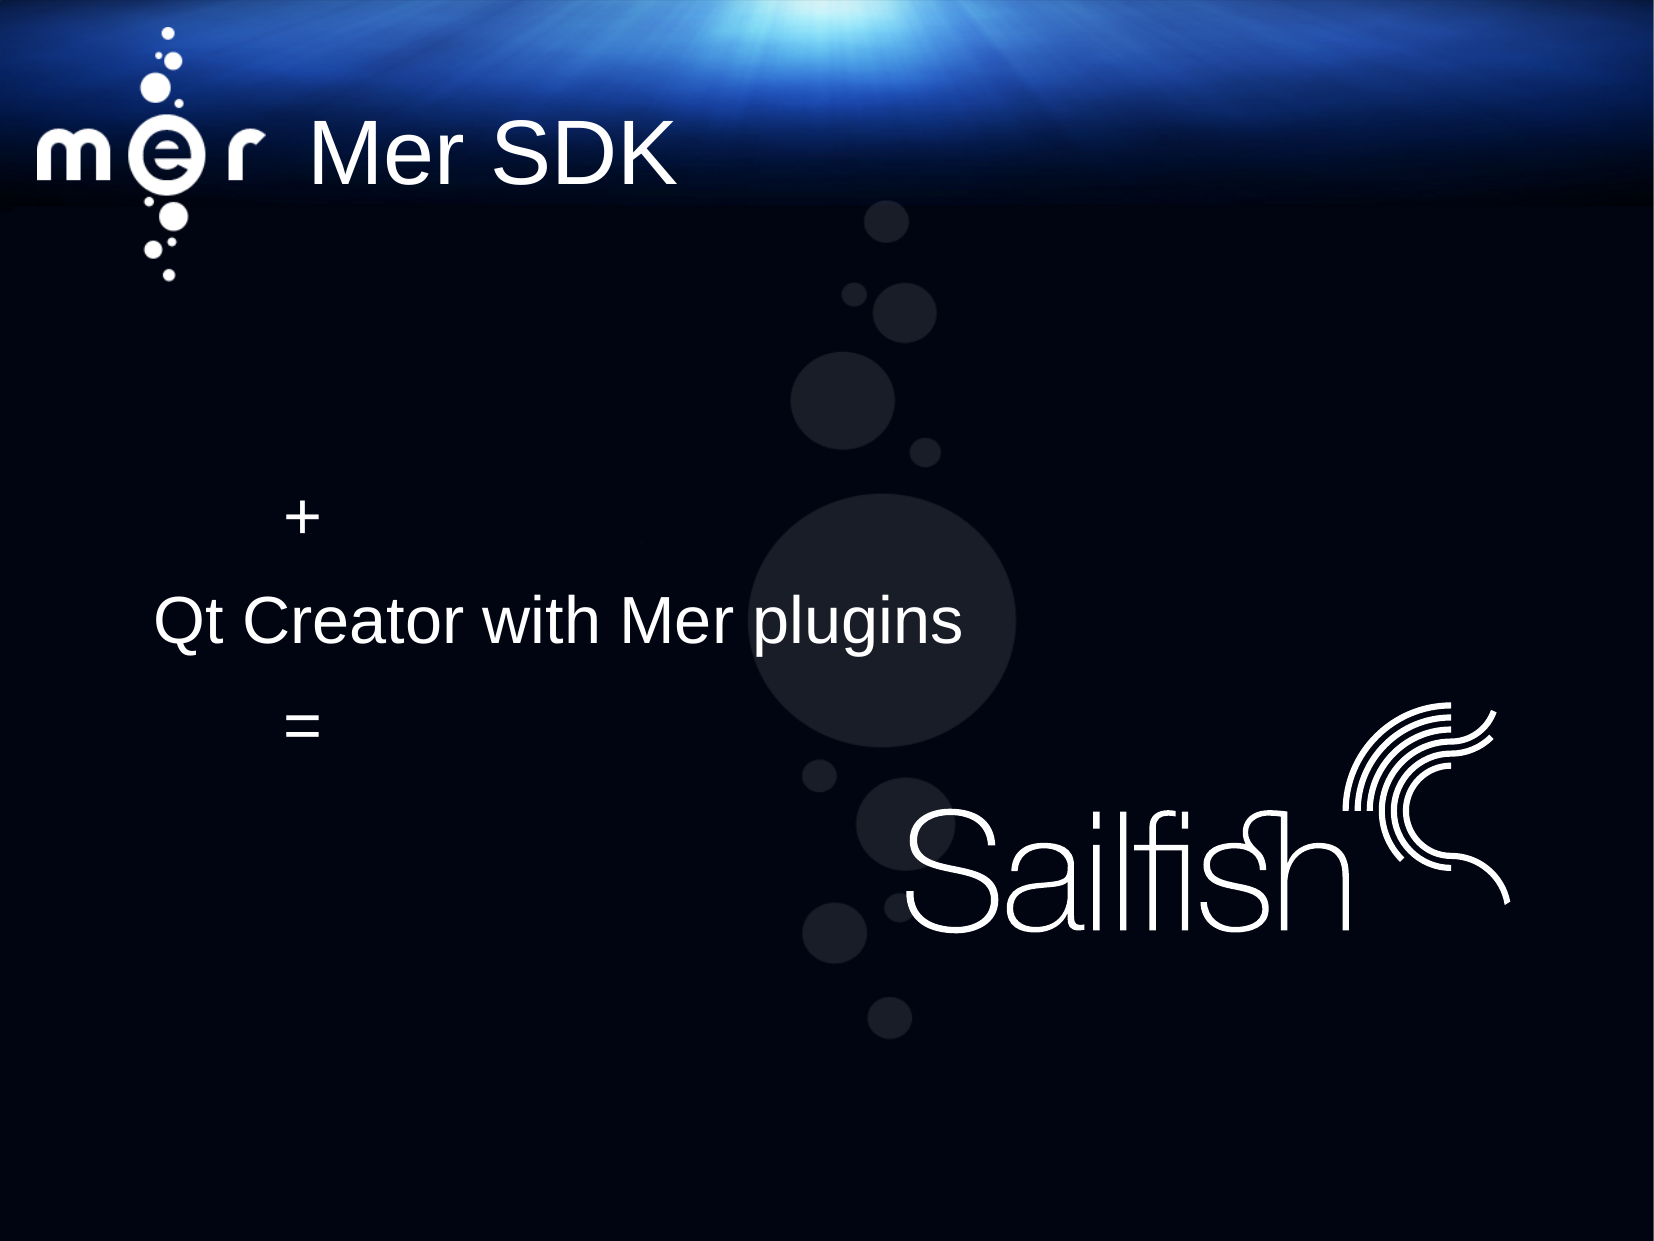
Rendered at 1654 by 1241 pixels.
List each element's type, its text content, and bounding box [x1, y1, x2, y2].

title Mer SDK [307, 49, 1571, 257]
list + Qt Creator with Mer plugins = [82, 375, 1571, 1095]
picture [0, 0, 1654, 1241]
